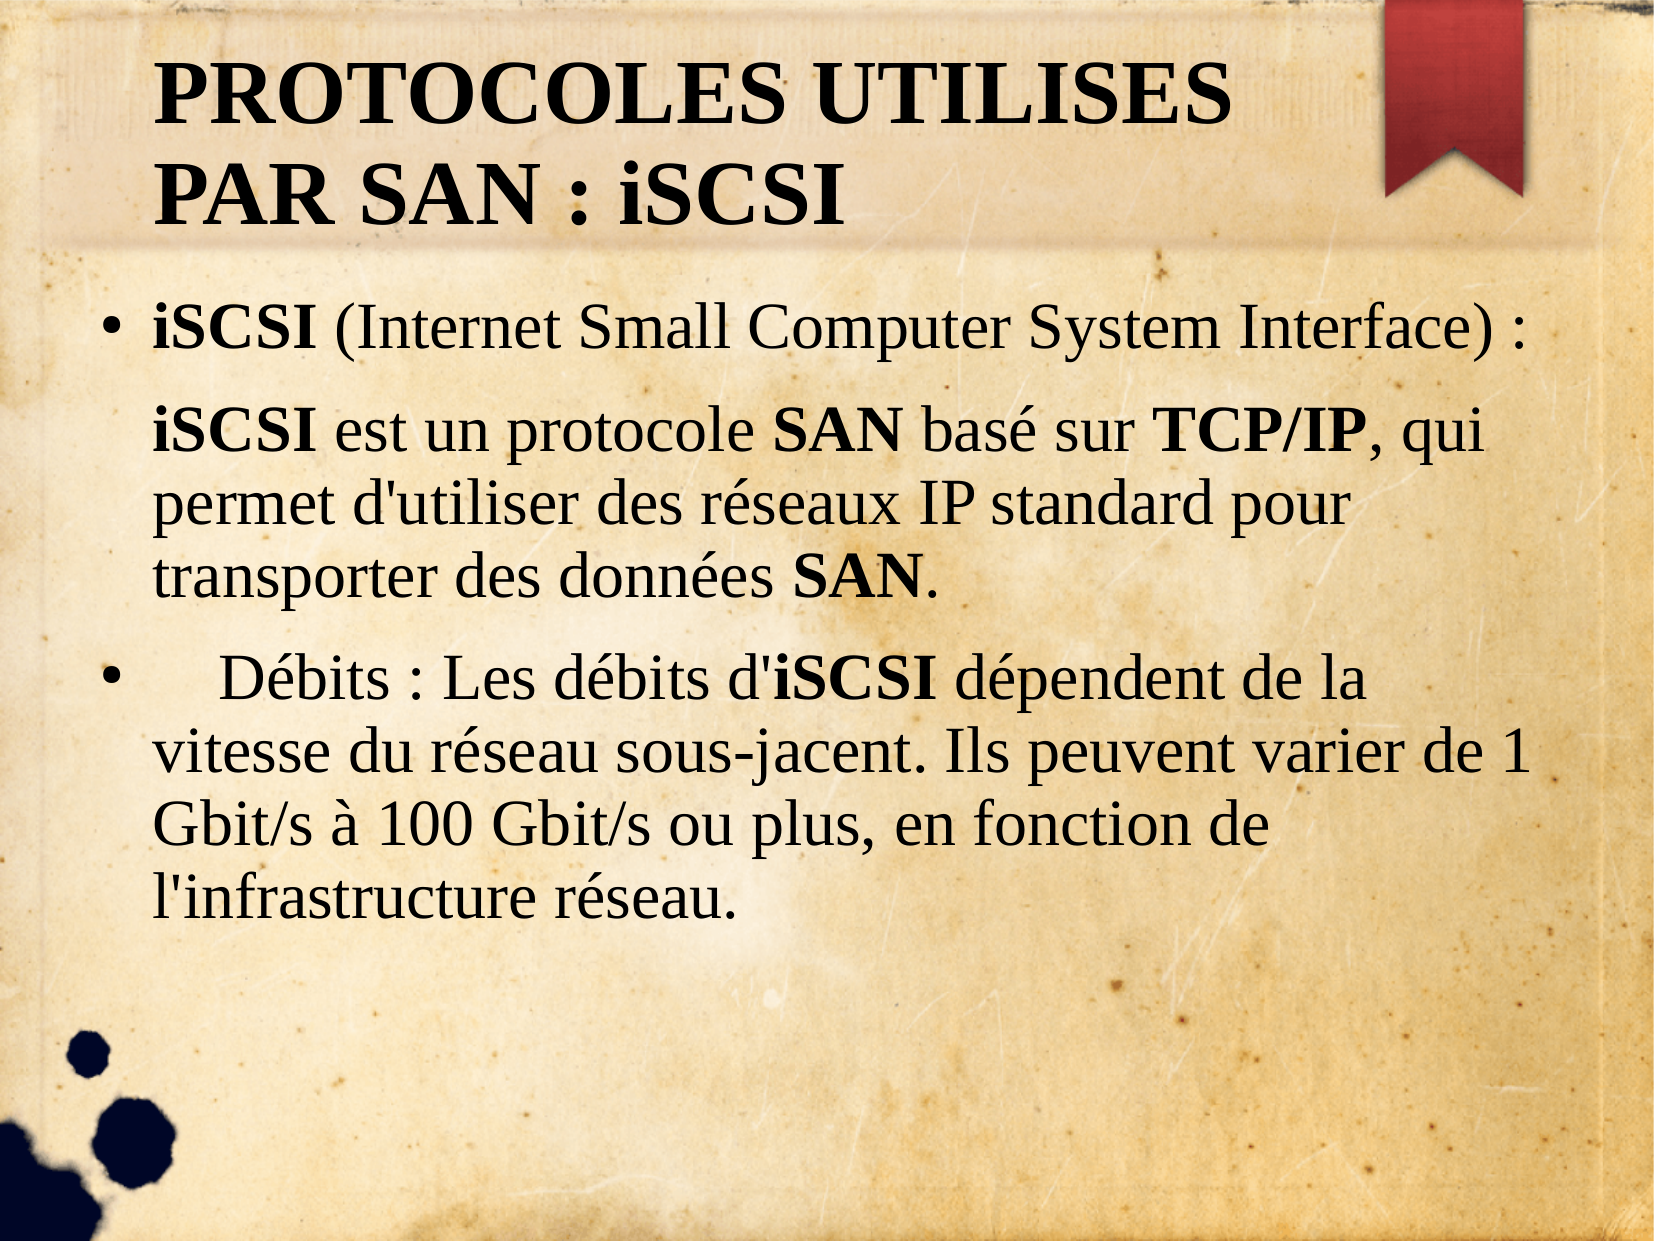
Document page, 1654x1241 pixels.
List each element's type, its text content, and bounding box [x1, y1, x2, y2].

list iSCSI (Internet Small Computer System Interface) : iSCSI est un protocole SAN basé sur TCP/IP, qui permet d'utiliser des réseaux IP standard pour transporter des données SAN. Débits : Les débits d'iSCSI dépendent de la vitesse du réseau sous-jacent. Ils peuvent varier de 1 Gbit/s à 100 Gbit/s ou plus, en fonction de l'infrastructure réseau. [82, 290, 1538, 1010]
title PROTOCOLES UTILISES PAR SAN : iSCSI [82, 41, 1347, 245]
picture [0, 0, 1654, 1241]
